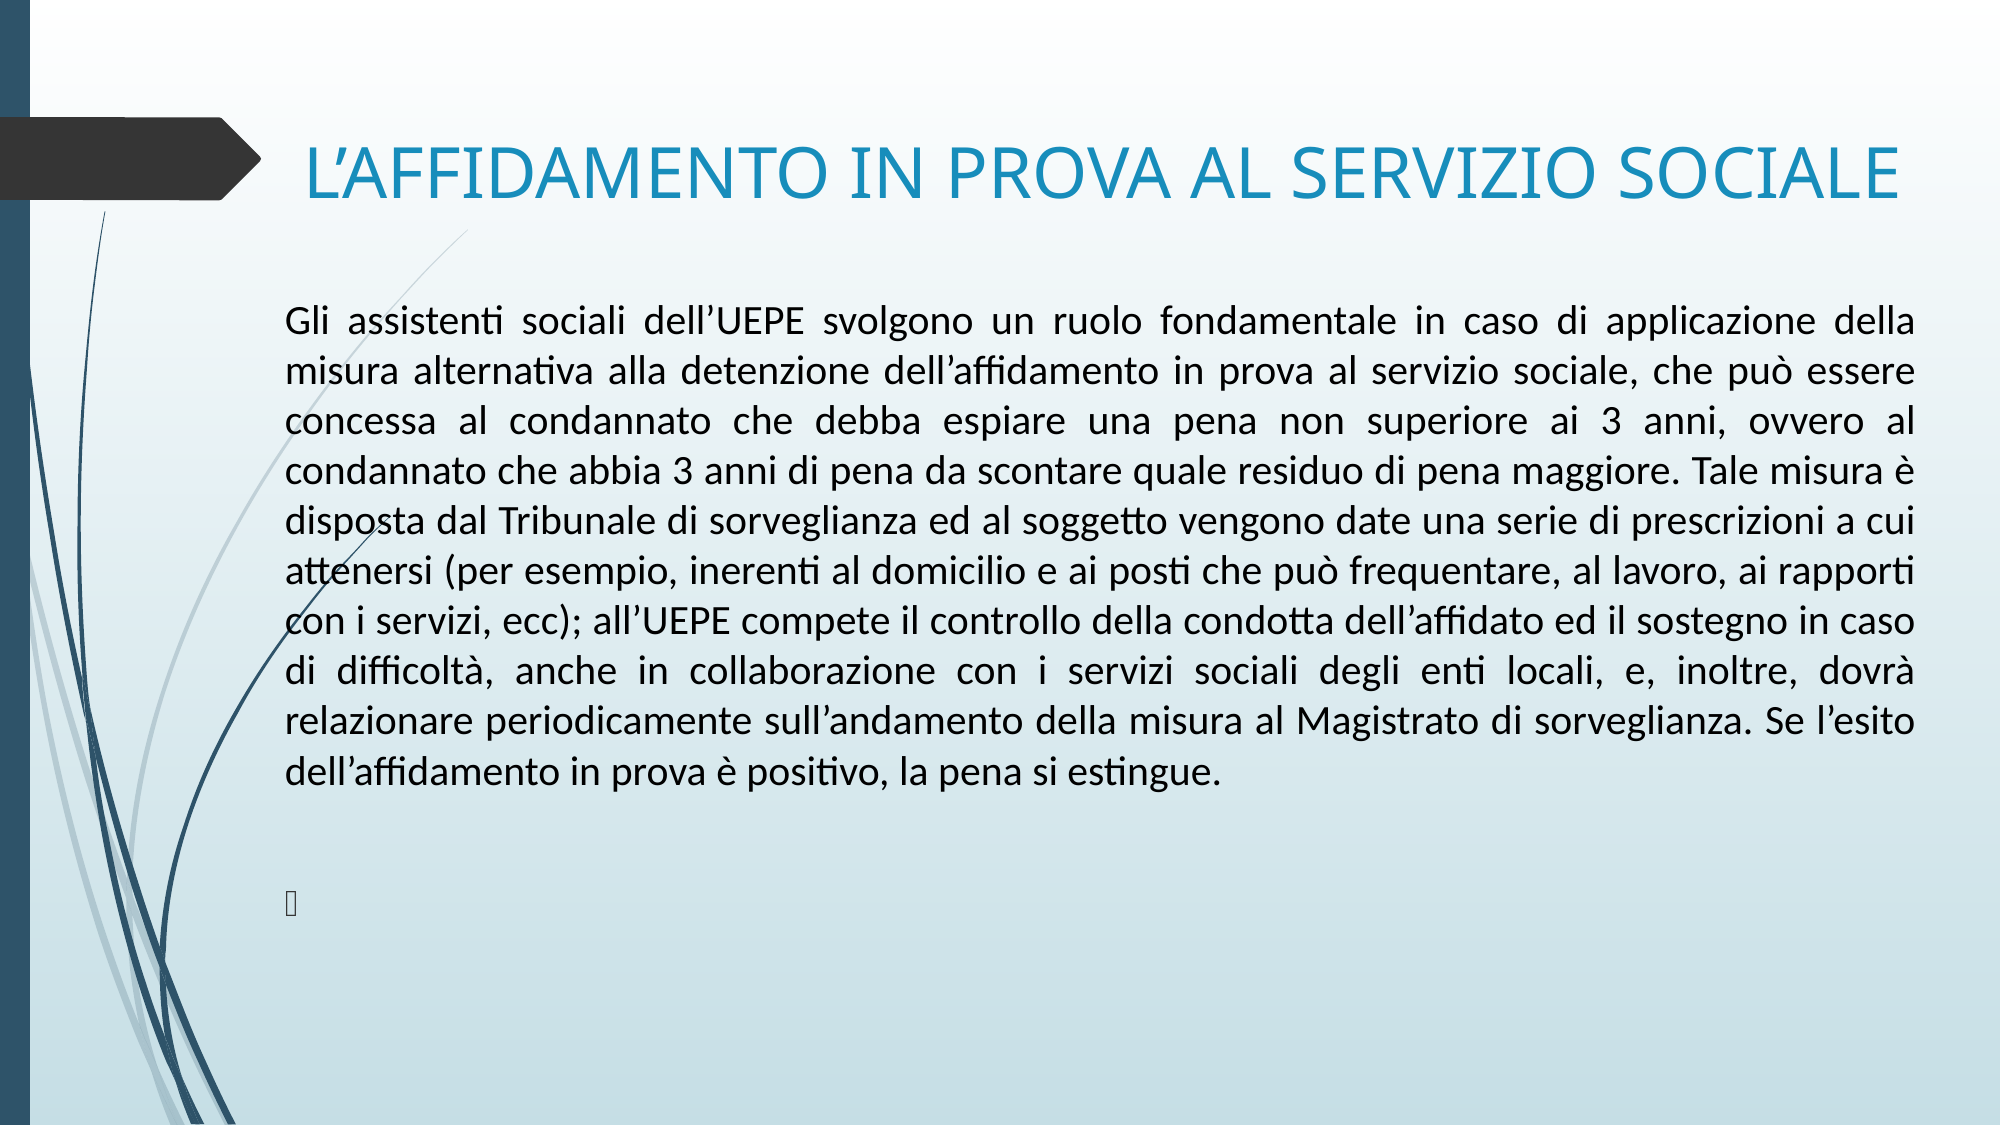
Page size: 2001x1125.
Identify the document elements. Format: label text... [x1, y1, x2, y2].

list Gli assistenti sociali dell’UEPE svolgono un ruolo fondamentale in caso di applicazione della misura alternativa alla detenzione dell’affidamento in prova al servizio sociale, che può essere concessa al condannato che debba espiare una pena non superiore ai 3 anni, ovvero al condannato che abbia 3 anni di pena da scontare quale residuo di pena maggiore. Tale misura è disposta dal Tribunale di sorveglianza ed al soggetto vengono date una serie di prescrizioni a cui attenersi (per esempio, inerenti al domicilio e ai posti che può frequentare, al lavoro, ai rapporti con i servizi, ecc); all’UEPE compete il controllo della condotta dell’affidato ed il sostegno in caso di difficoltà, anche in collaborazione con i servizi sociali degli enti locali, e, inoltre, dovrà relazionare periodicamente sull’andamento della misura al Magistrato di sorveglianza. Se l’esito dell’affidamento in prova è positivo, la pena si estingue. [269, 285, 1949, 905]
title L’AFFIDAMENTO IN PROVA AL SERVIZIO SOCIALE [288, 119, 2000, 330]
